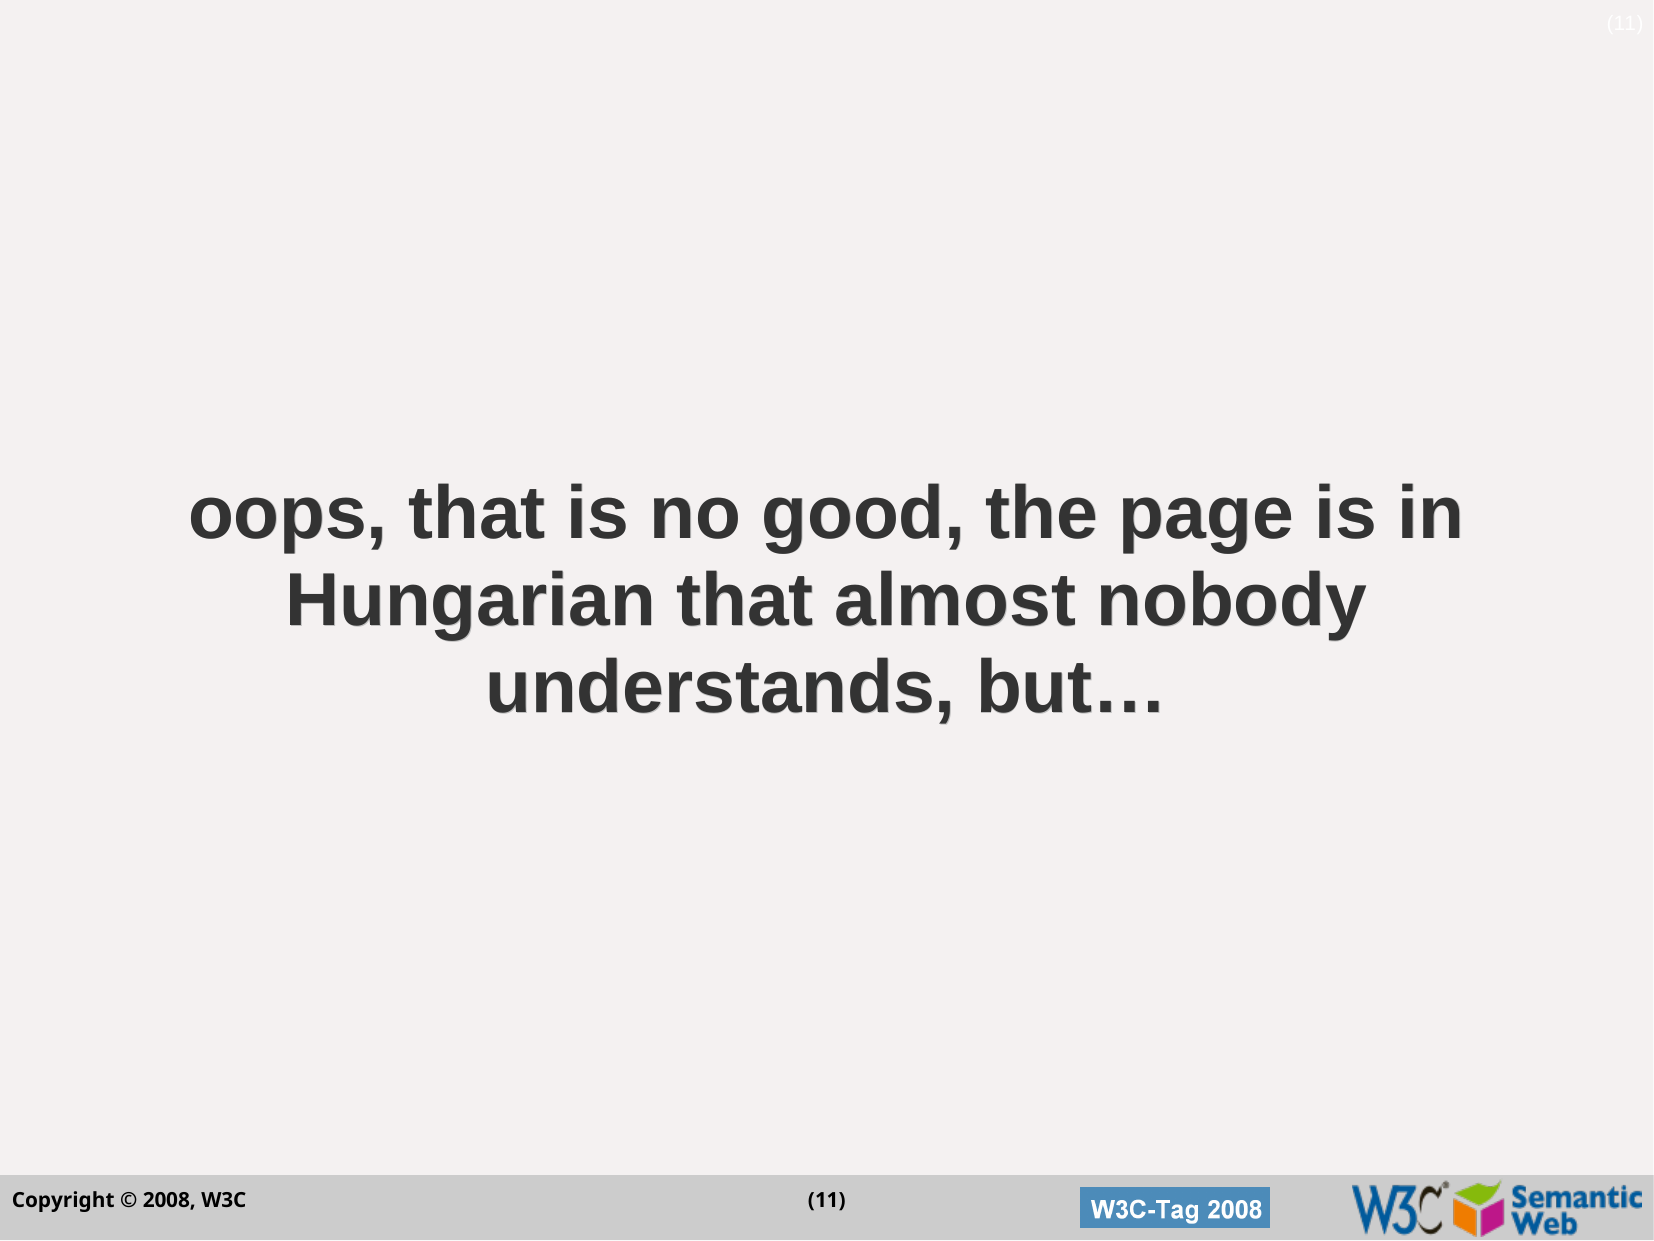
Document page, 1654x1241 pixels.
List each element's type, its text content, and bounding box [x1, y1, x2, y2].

picture [1080, 1187, 1270, 1228]
title oops, that is no good, the page is in Hungarian that almost nobody understands, but… [59, 468, 1595, 728]
picture [1352, 1178, 1642, 1237]
